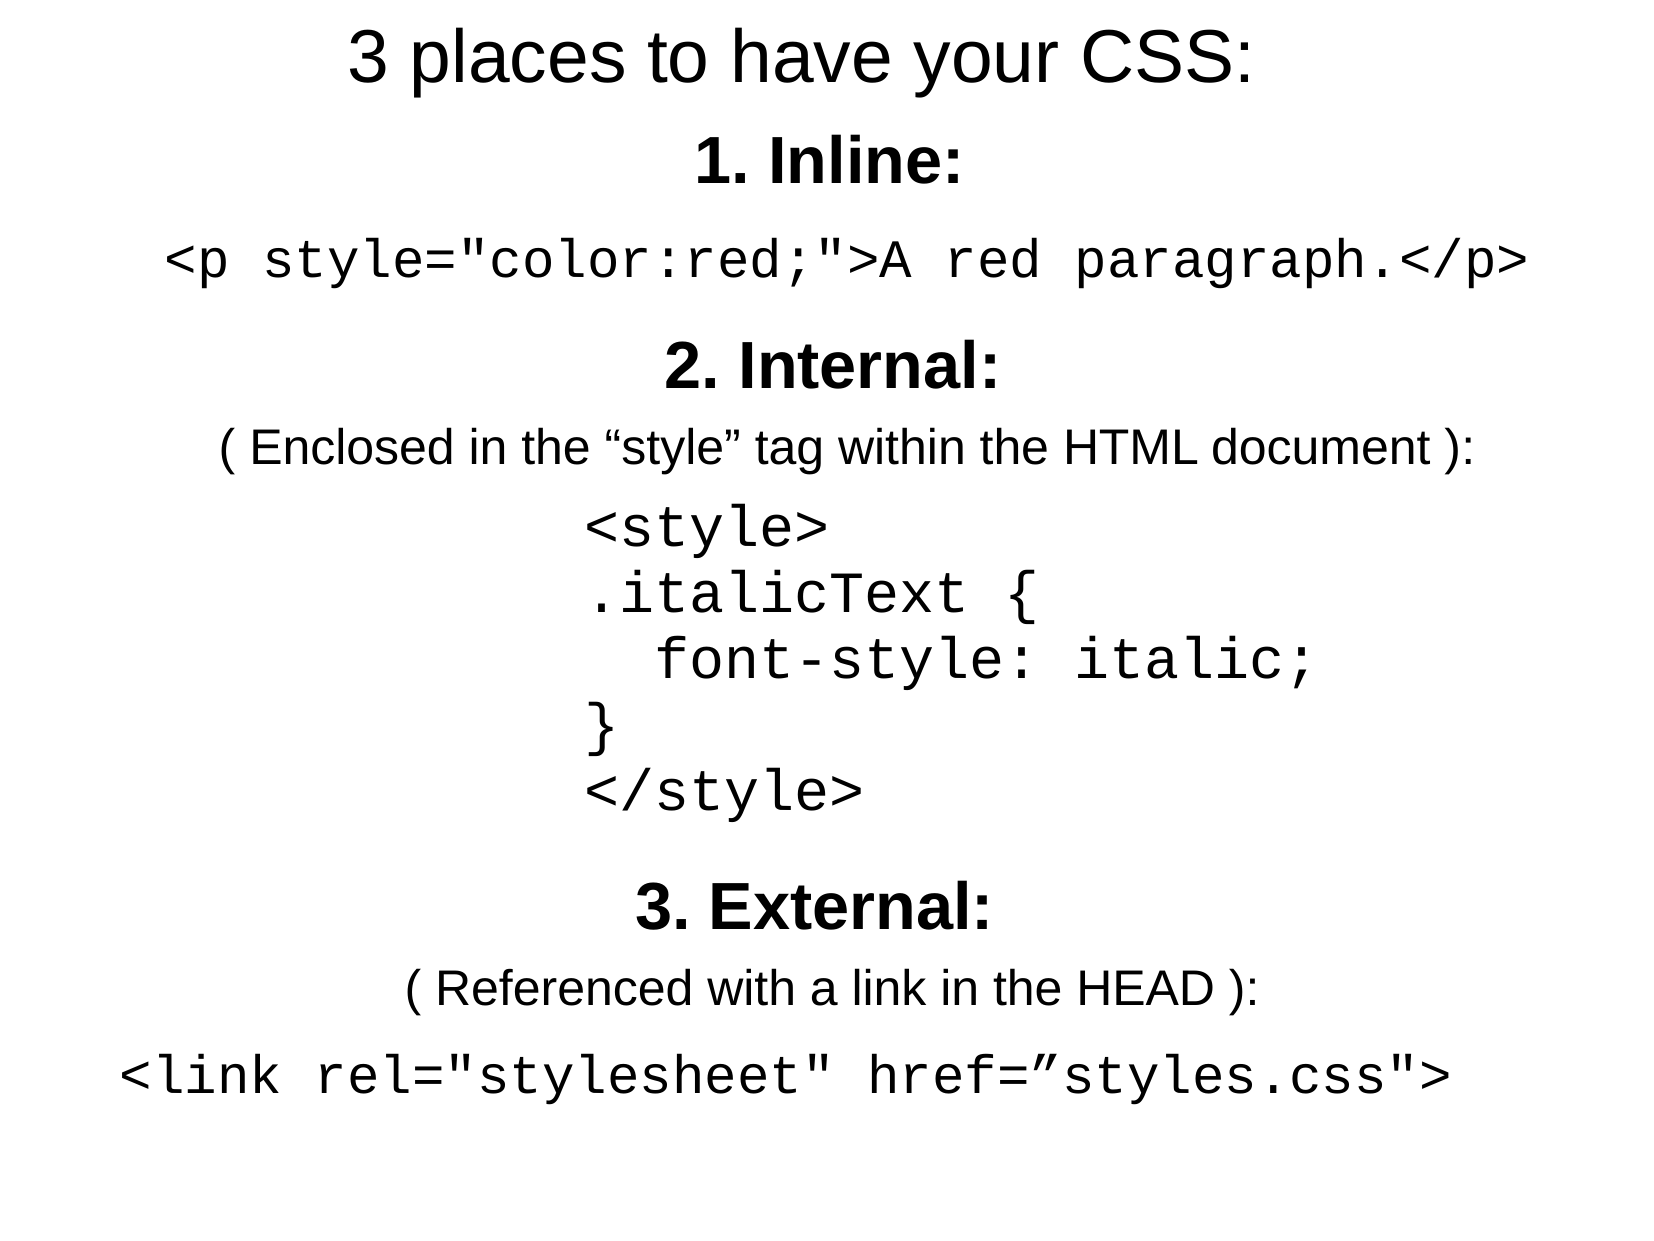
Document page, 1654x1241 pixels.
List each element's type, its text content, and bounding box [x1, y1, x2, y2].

text_box <style> .italicText { font-style: italic; } </style> [570, 503, 1349, 836]
text_box <p style="color:red;">A red paragraph.</p> [150, 225, 1606, 309]
text_box 1. Inline: [210, 108, 1471, 207]
text_box <link rel="stylesheet" href=”styles.css"> [105, 1040, 1561, 1125]
text_box 3. External: [195, 854, 1456, 952]
text_box 3 places to have your CSS: [270, 7, 1381, 108]
text_box 2. Internal: [213, 313, 1474, 412]
text_box ( Enclosed in the “style” tag within the HTML document ): [180, 412, 1516, 503]
text_box ( Referenced with a link in the HEAD ): [165, 952, 1501, 1040]
